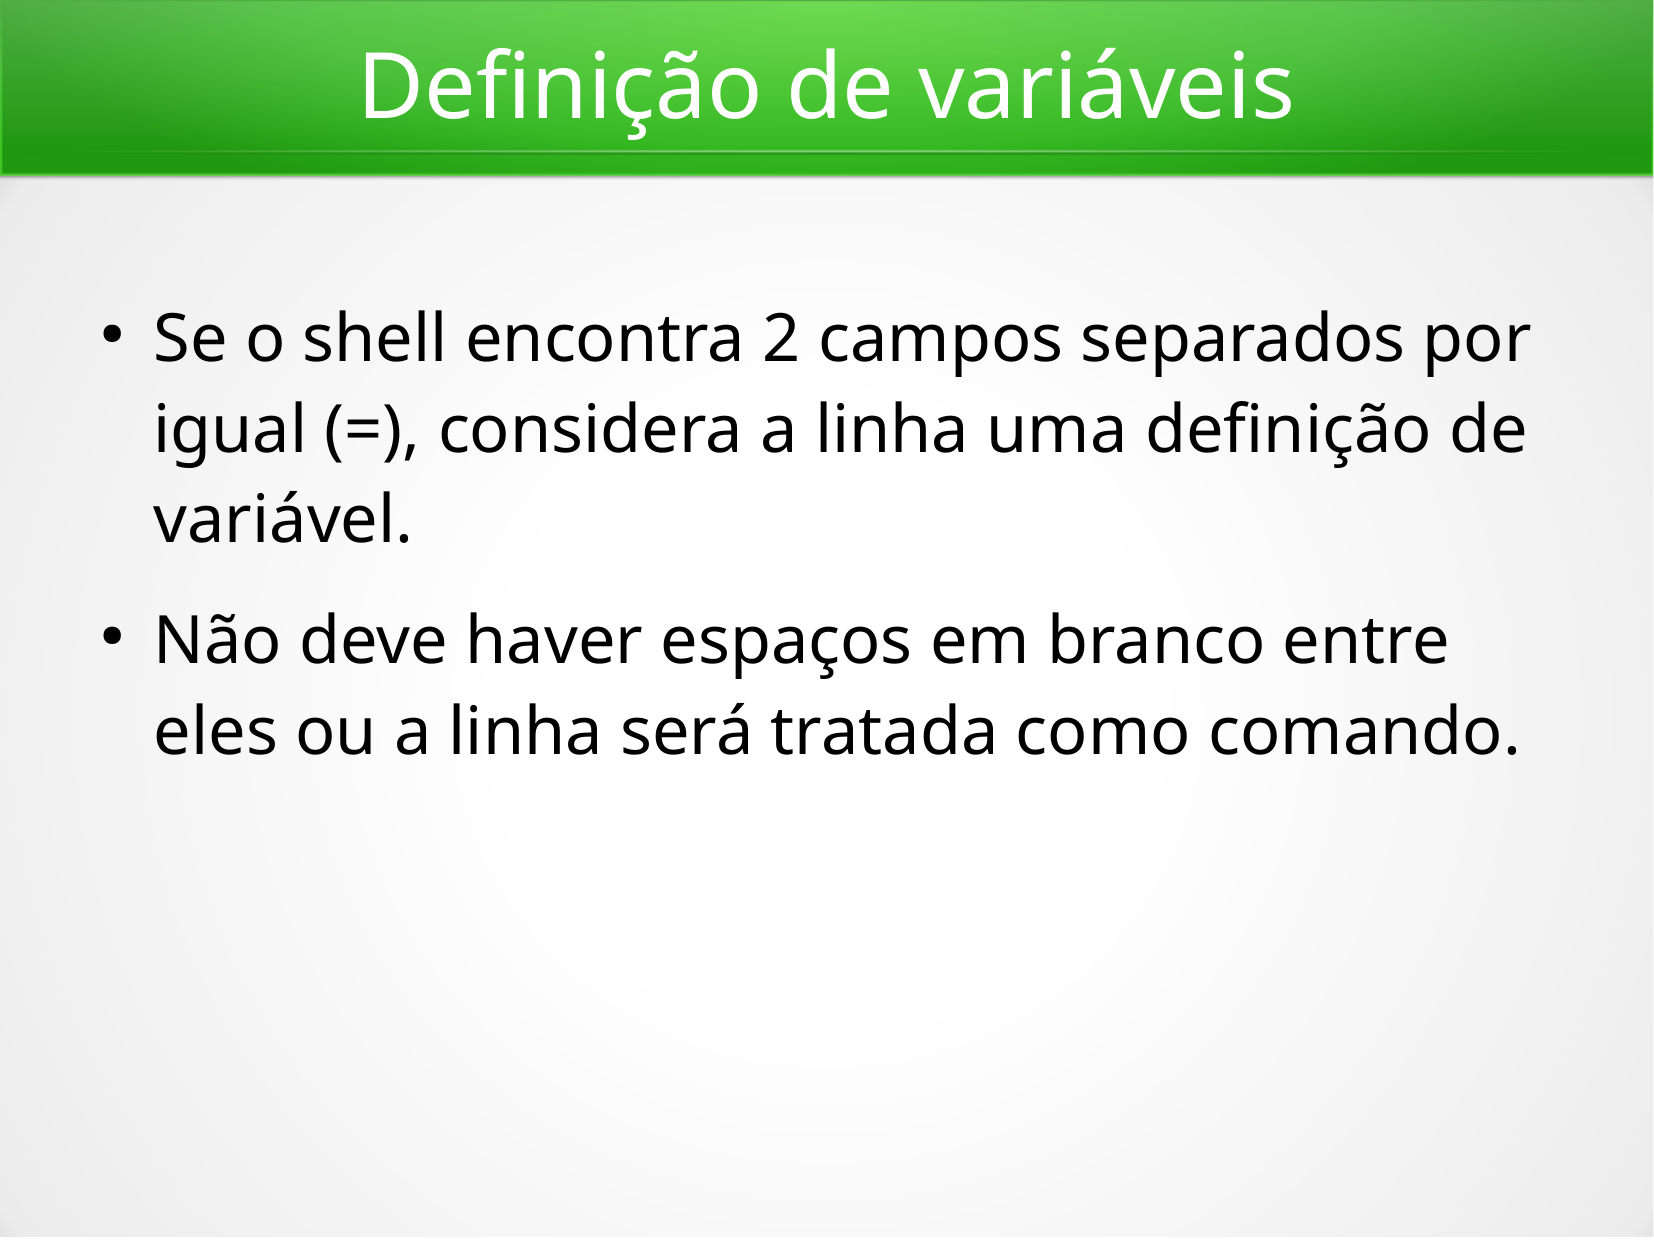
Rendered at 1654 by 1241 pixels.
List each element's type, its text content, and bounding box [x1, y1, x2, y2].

list Se o shell encontra 2 campos separados por igual (=), considera a linha uma definição de variável. Não deve haver espaços em branco entre eles ou a linha será tratada como comando. [82, 290, 1571, 1010]
picture [0, 0, 1654, 1237]
title Definição de variáveis [82, 11, 1571, 154]
